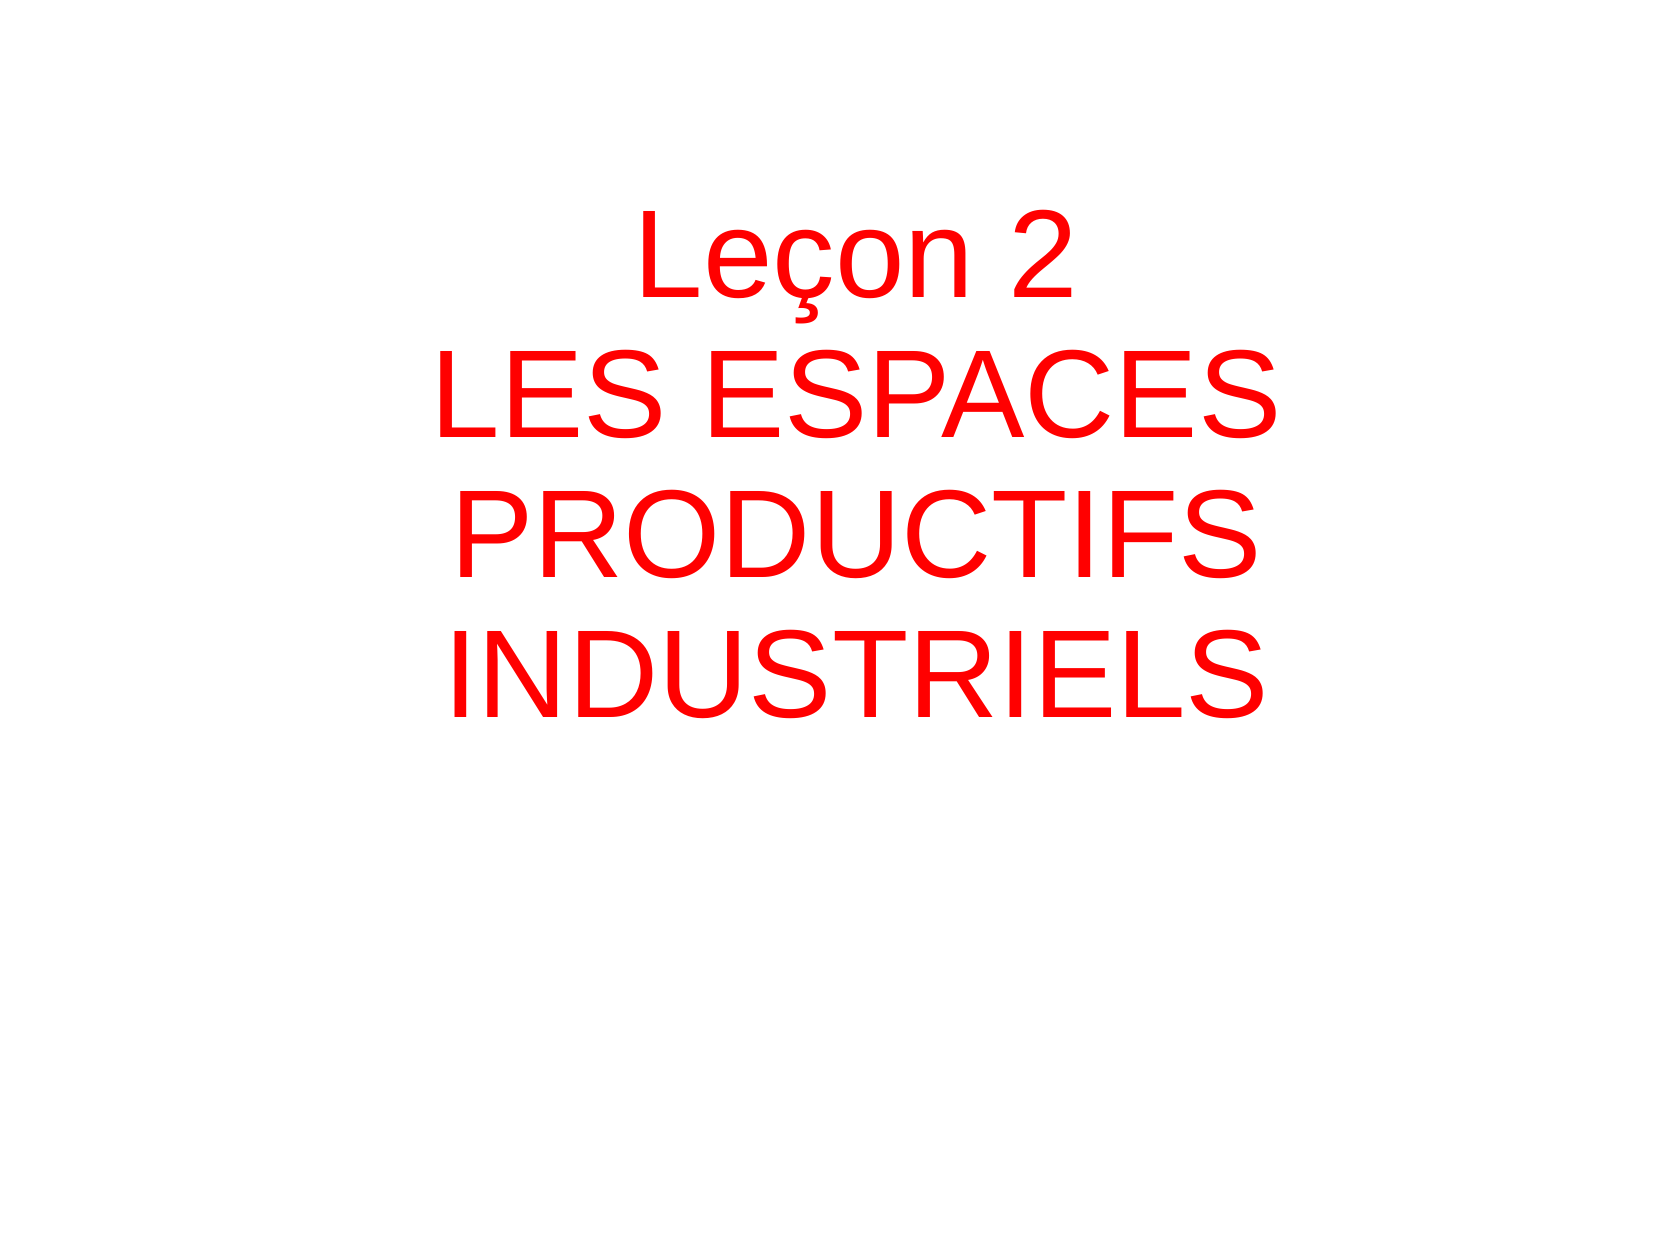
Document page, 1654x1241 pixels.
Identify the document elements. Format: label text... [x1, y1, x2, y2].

text_box Leçon 2 LES ESPACES PRODUCTIFS INDUSTRIELS [236, 177, 1477, 752]
